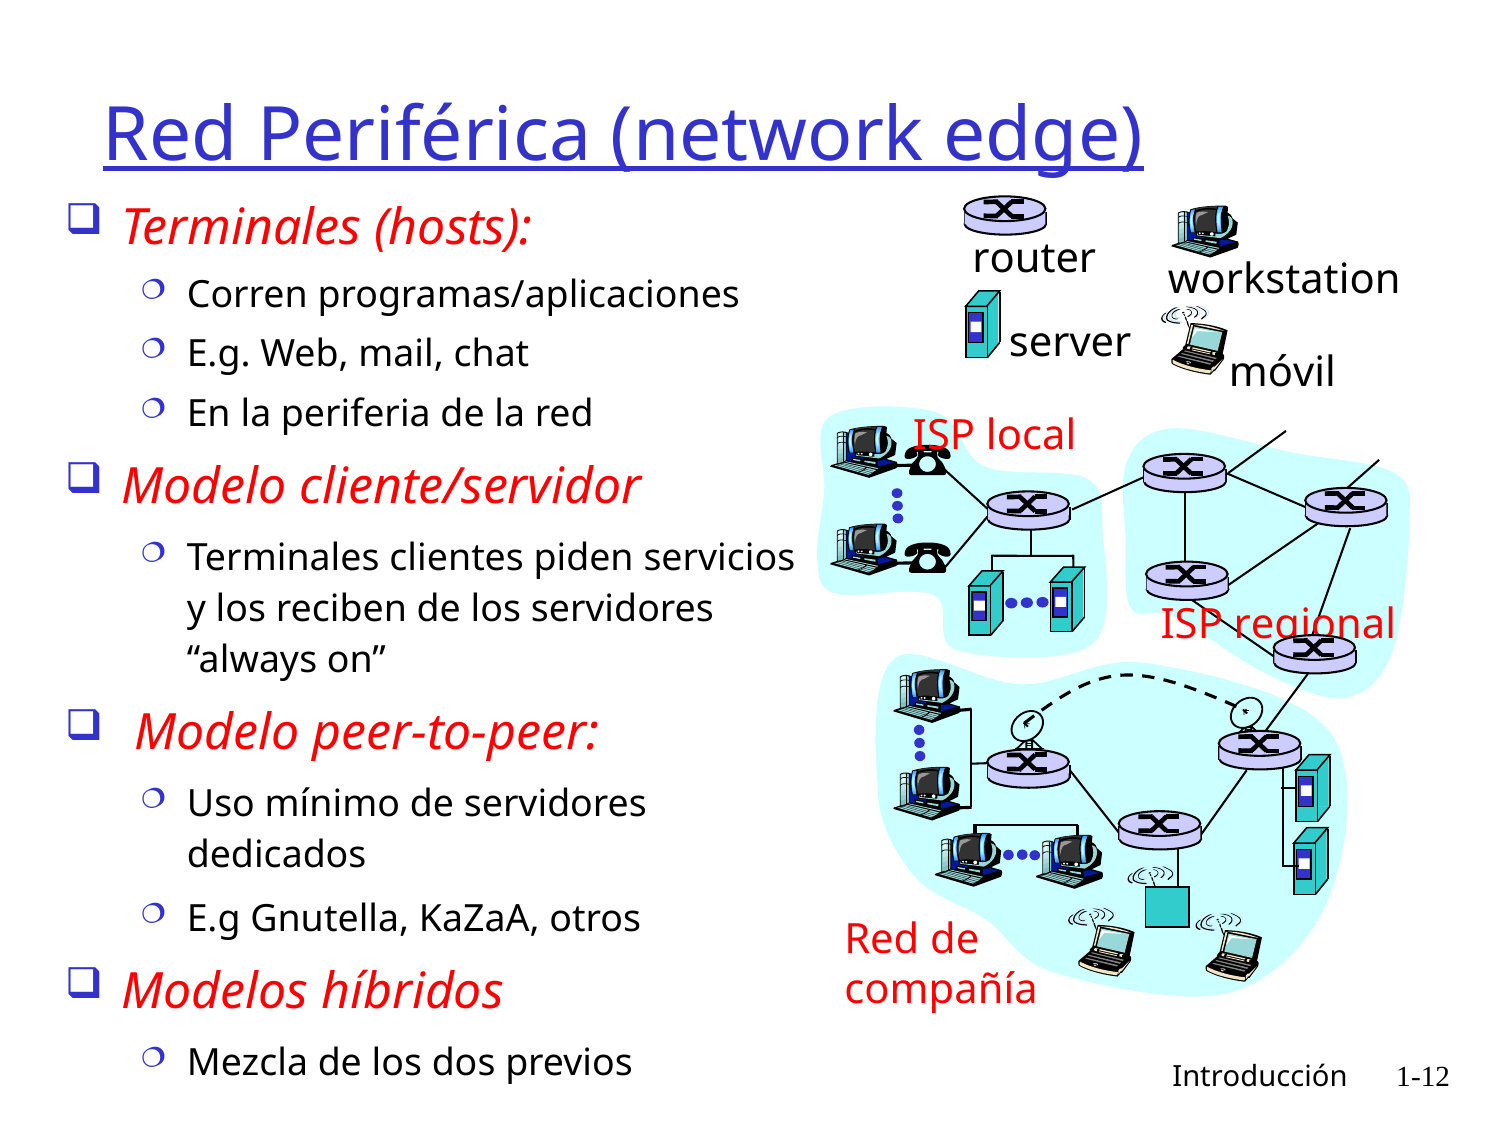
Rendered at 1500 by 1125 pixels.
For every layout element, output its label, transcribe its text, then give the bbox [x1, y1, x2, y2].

text_box [965, 290, 1000, 359]
text_box router [957, 223, 1112, 289]
text_box [1122, 428, 1410, 614]
picture [1229, 696, 1264, 734]
text_box Red de compañía [829, 903, 1053, 1020]
text_box [875, 654, 1348, 997]
picture [1068, 865, 1177, 977]
text_box ISP local [898, 400, 1092, 467]
list Terminales (hosts): Corren programas/aplicaciones E.g. Web, mail, chat En la periferia de la red Modelo cliente/servidor Terminales clientes piden servicios y los reciben de los servidores “always on” Modelo peer-to-peer: Uso mínimo de servidores dedicados E.g Gnutella, KaZaA, otros Modelos híbridos Mezcla de los dos previos [49, 183, 839, 1125]
text_box 1-<number> [1362, 1050, 1466, 1125]
text_box Introducción [887, 1050, 1362, 1125]
picture [1195, 911, 1262, 982]
picture [1035, 834, 1104, 889]
text_box server [993, 307, 1147, 373]
picture [830, 523, 899, 576]
picture [1160, 310, 1228, 375]
text_box [816, 406, 1108, 658]
text_box [1235, 635, 1391, 699]
text_box workstation [1153, 243, 1416, 310]
text_box móvil [1214, 337, 1351, 403]
picture [830, 425, 899, 478]
title Red Periférica (network edge) [87, 16, 1363, 247]
picture [1010, 710, 1045, 750]
text_box [964, 196, 1046, 223]
picture [893, 766, 962, 821]
picture [1179, 865, 1190, 886]
picture [934, 832, 1004, 887]
picture [893, 668, 962, 723]
picture [1171, 205, 1240, 243]
picture [904, 467, 948, 476]
picture [904, 542, 951, 573]
text_box ISP regional [1145, 589, 1412, 656]
